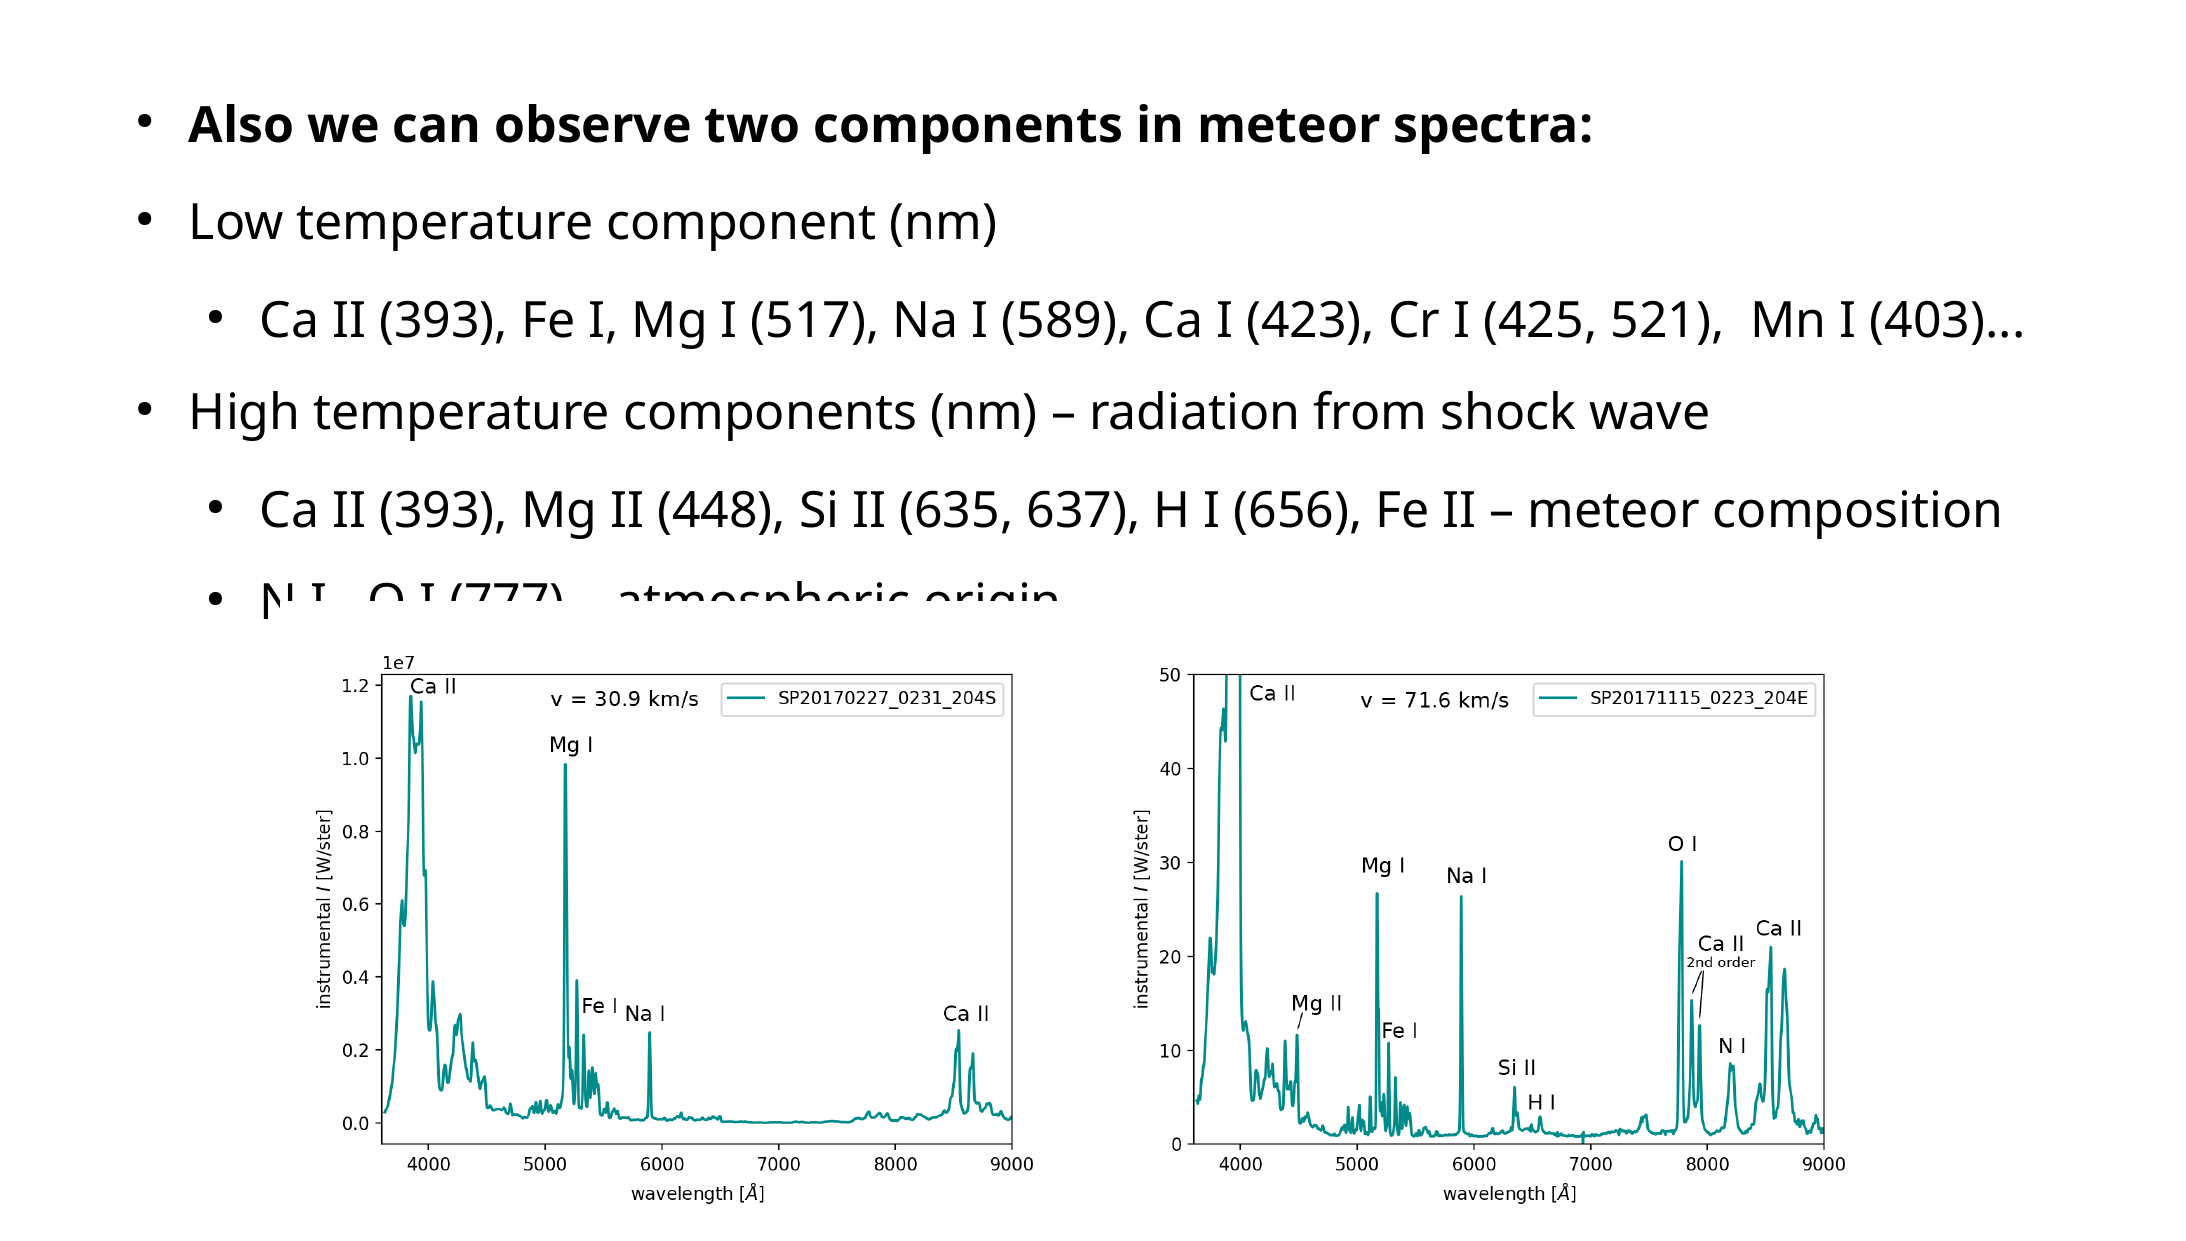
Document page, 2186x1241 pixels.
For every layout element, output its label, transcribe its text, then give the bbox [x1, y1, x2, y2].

picture [280, 601, 1905, 1211]
list Also we can observe two components in meteor spectra: Low temperature component (nm) Ca II (393), Fe I, Mg I (517), Na I (589), Ca I (423), Cr I (425, 521), Mn I (403)... High temperature components (nm) – radiation from shock wave Ca II (393), Mg II (448), Si II (635, 637), H I (656), Fe II – meteor composition N I , O I (777) – atmospheric origin [118, 88, 2085, 921]
